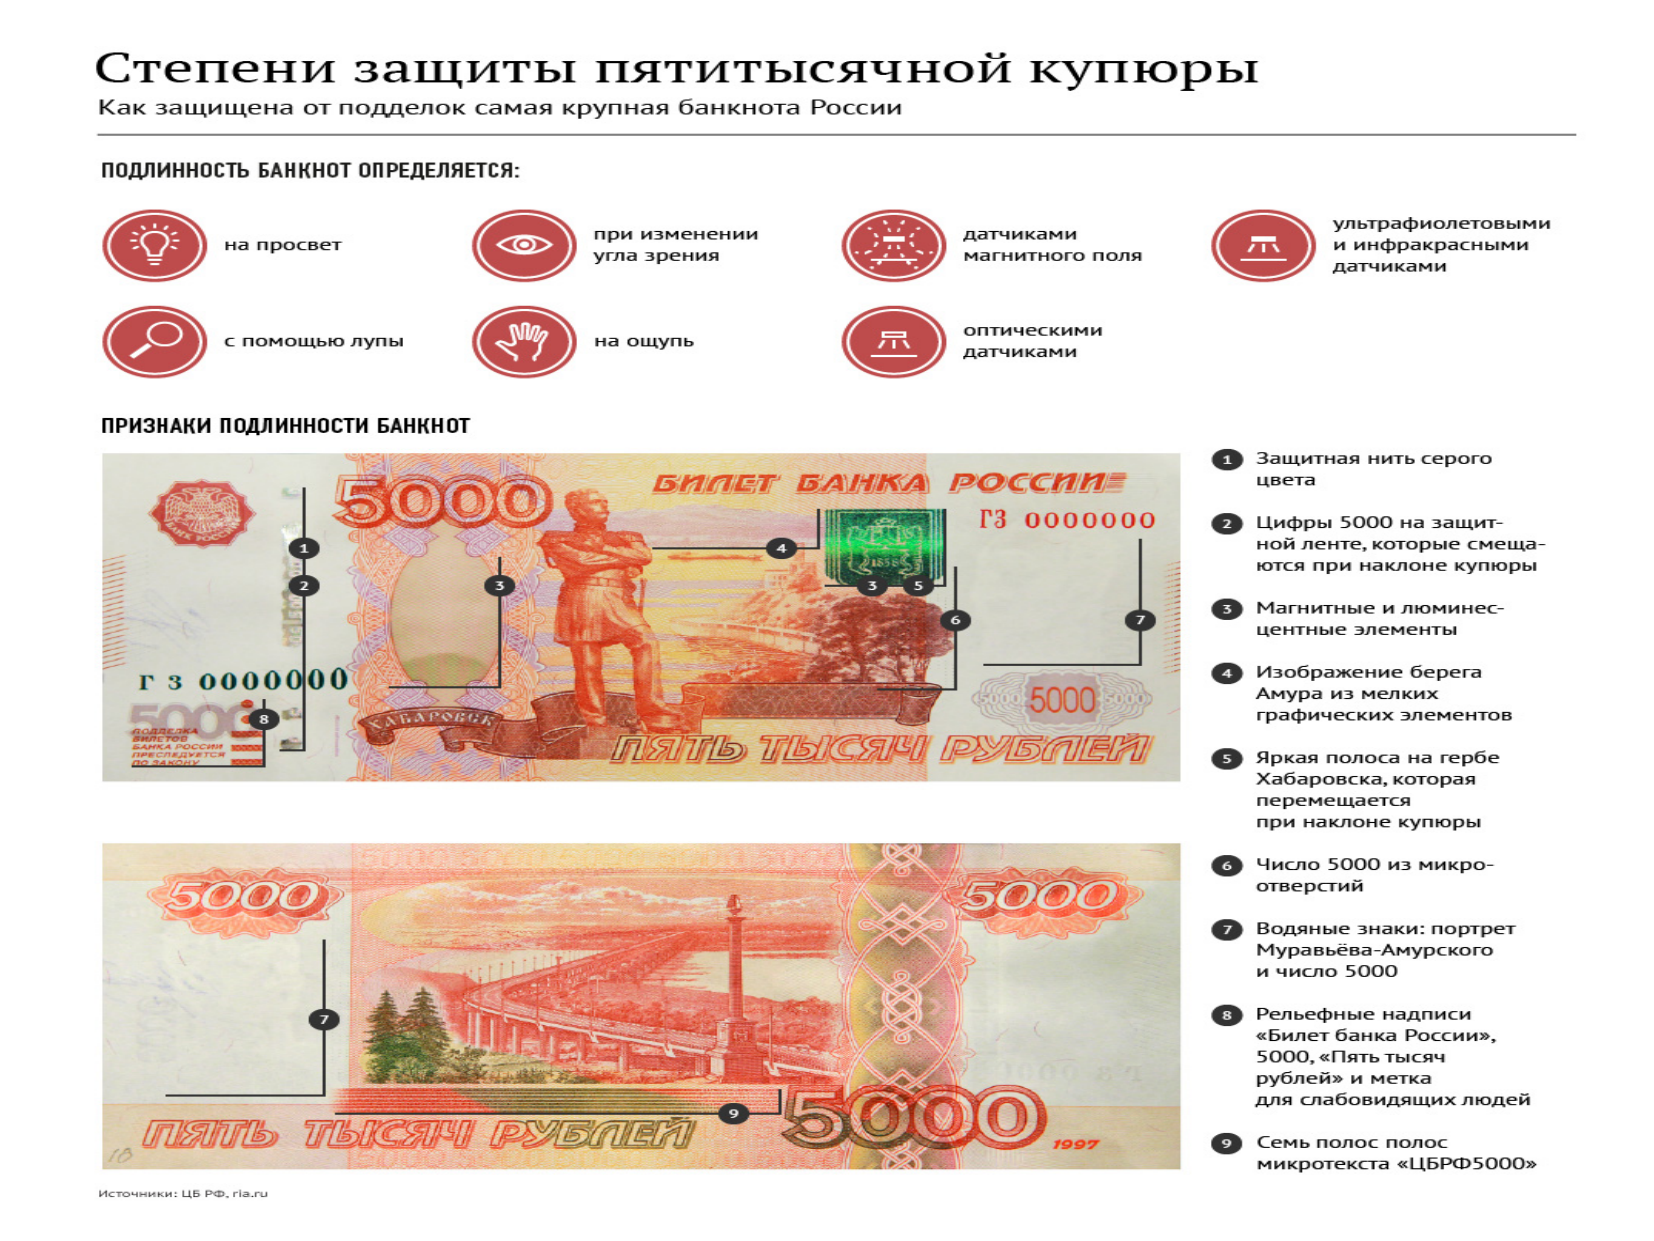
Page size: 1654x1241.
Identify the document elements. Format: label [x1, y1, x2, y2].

picture [58, 29, 1595, 1211]
